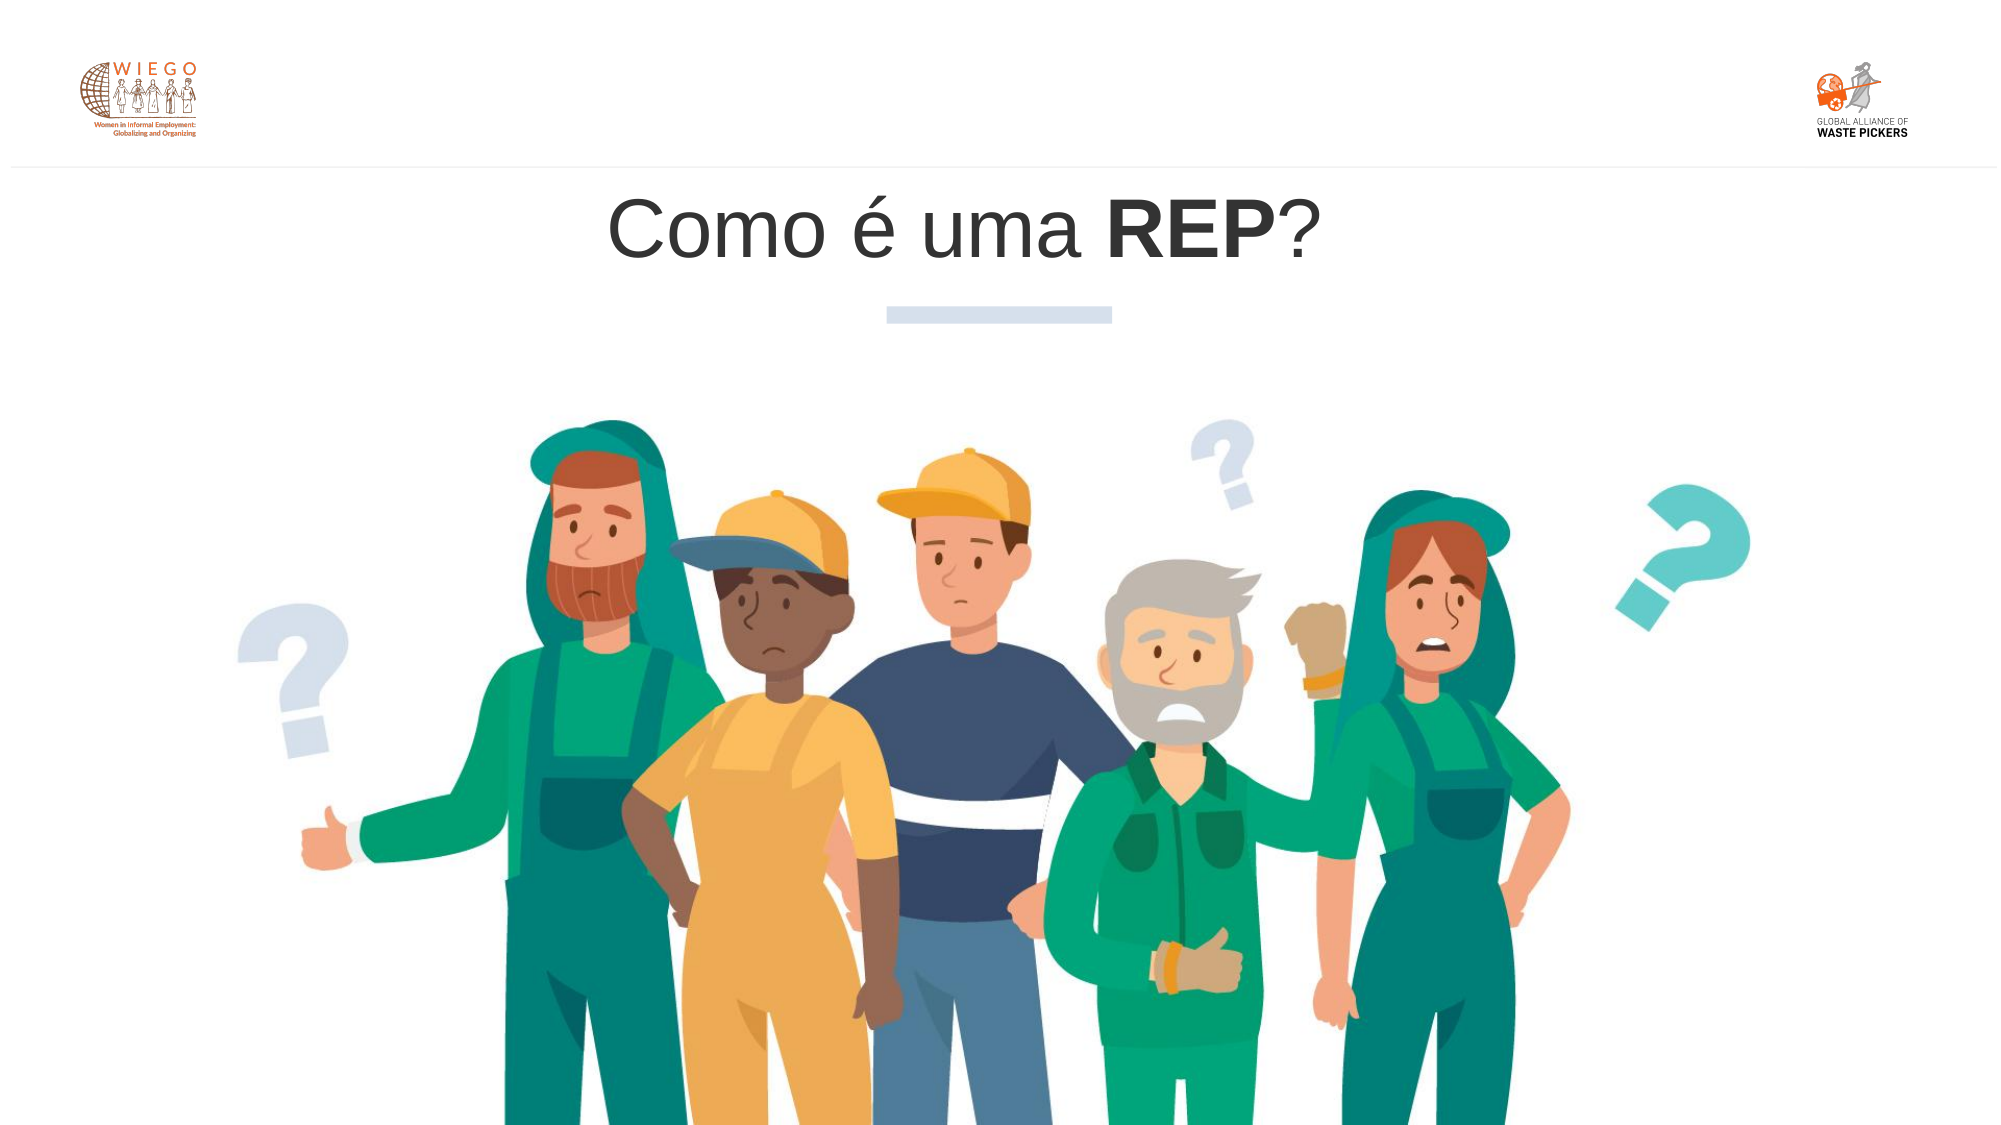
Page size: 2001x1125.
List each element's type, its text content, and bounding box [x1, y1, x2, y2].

text_box [886, 306, 1113, 324]
picture [0, 0, 2001, 1125]
text_box Como é uma REP? [352, 168, 1578, 283]
